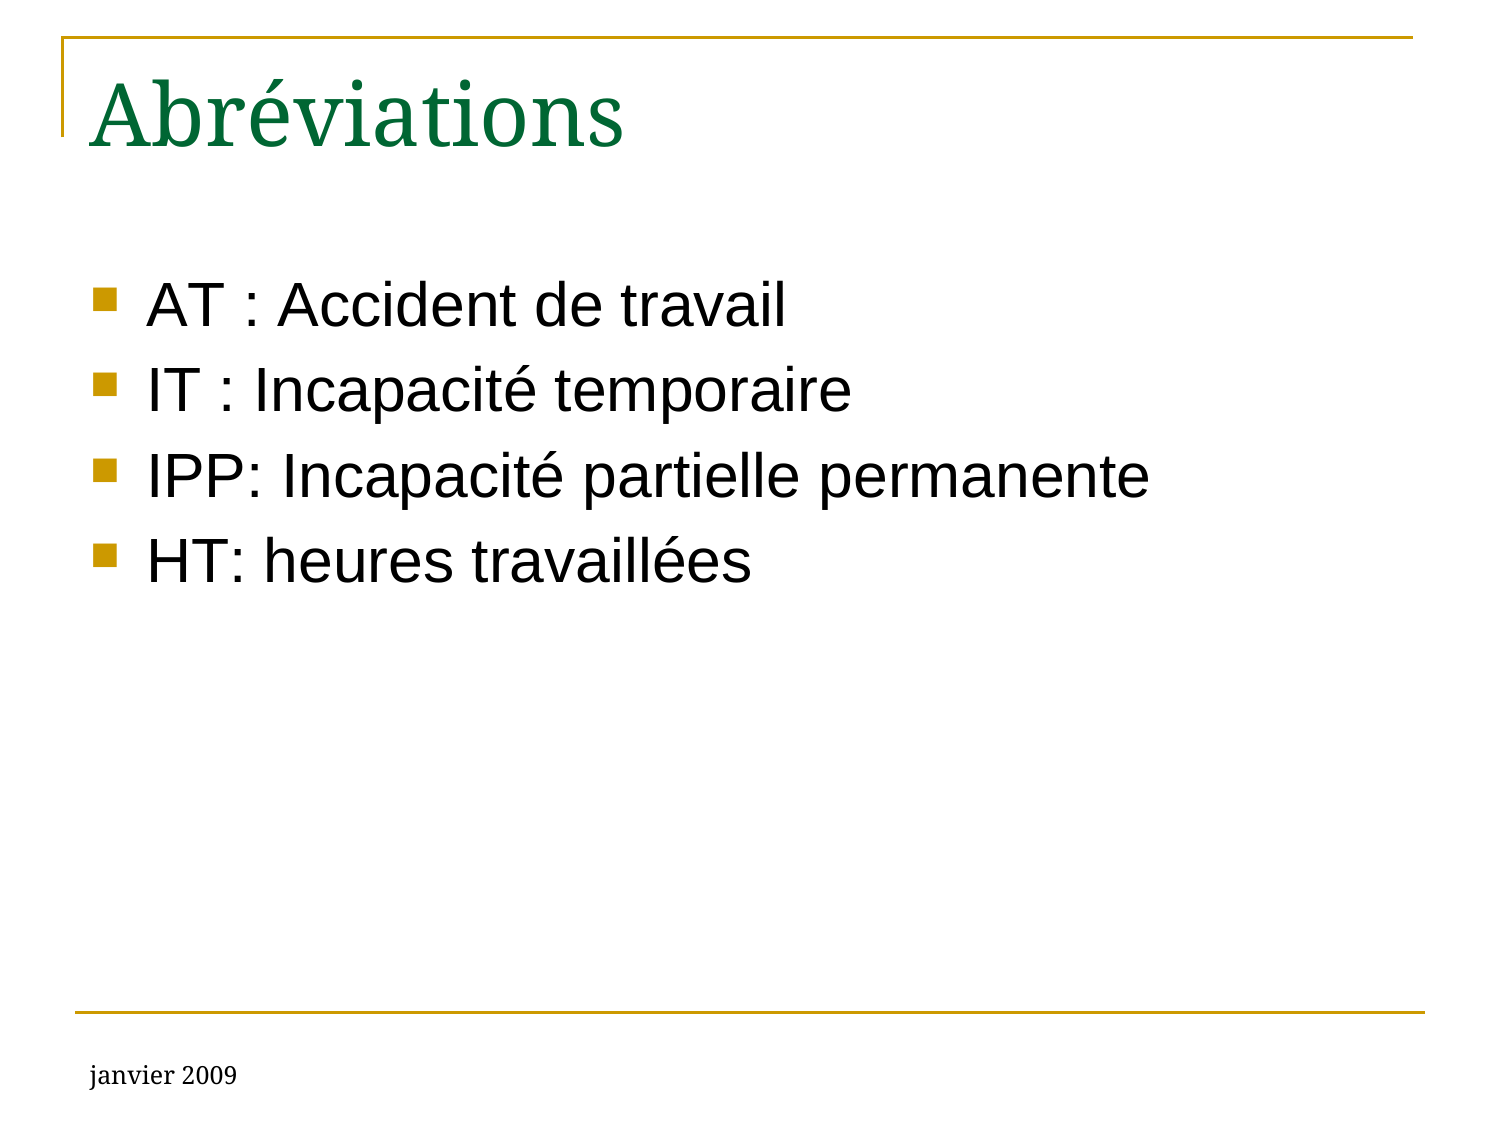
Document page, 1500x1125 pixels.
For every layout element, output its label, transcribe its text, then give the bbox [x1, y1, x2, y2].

list AT : Accident de travail IT : Incapacité temporaire IPP: Incapacité partielle permanente HT: heures travaillées [75, 262, 1426, 1006]
title Abréviations [75, 45, 1426, 233]
